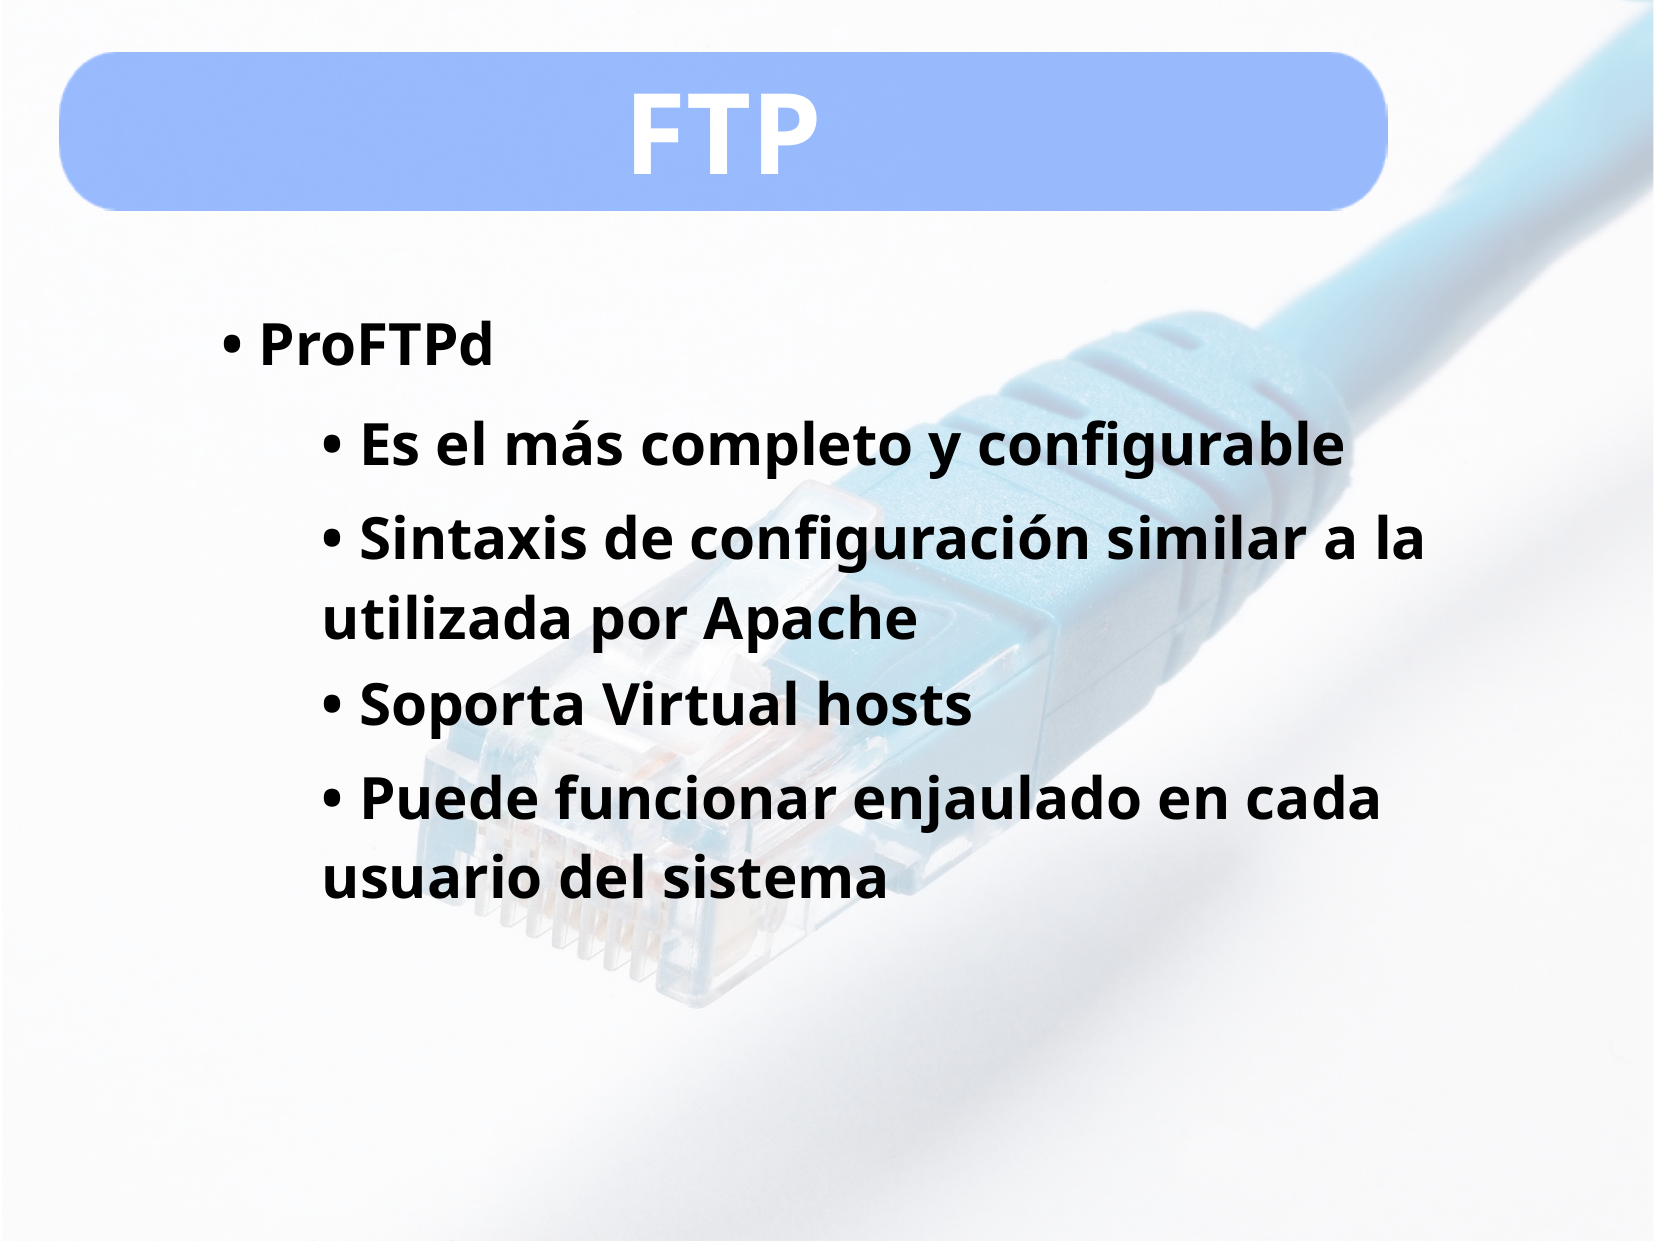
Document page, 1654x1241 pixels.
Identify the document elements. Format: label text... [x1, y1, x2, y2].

picture [2, 0, 1654, 1241]
text_box • Es el más completo y configurable [307, 395, 1477, 488]
text_box • Sintaxis de configuración similar a la utilizada por Apache [307, 490, 1536, 660]
text_box • ProFTPd [206, 295, 562, 388]
text_box • Soporta Virtual hosts [307, 655, 1447, 748]
text_box • Puede funcionar enjaulado en cada usuario del sistema [307, 750, 1506, 920]
